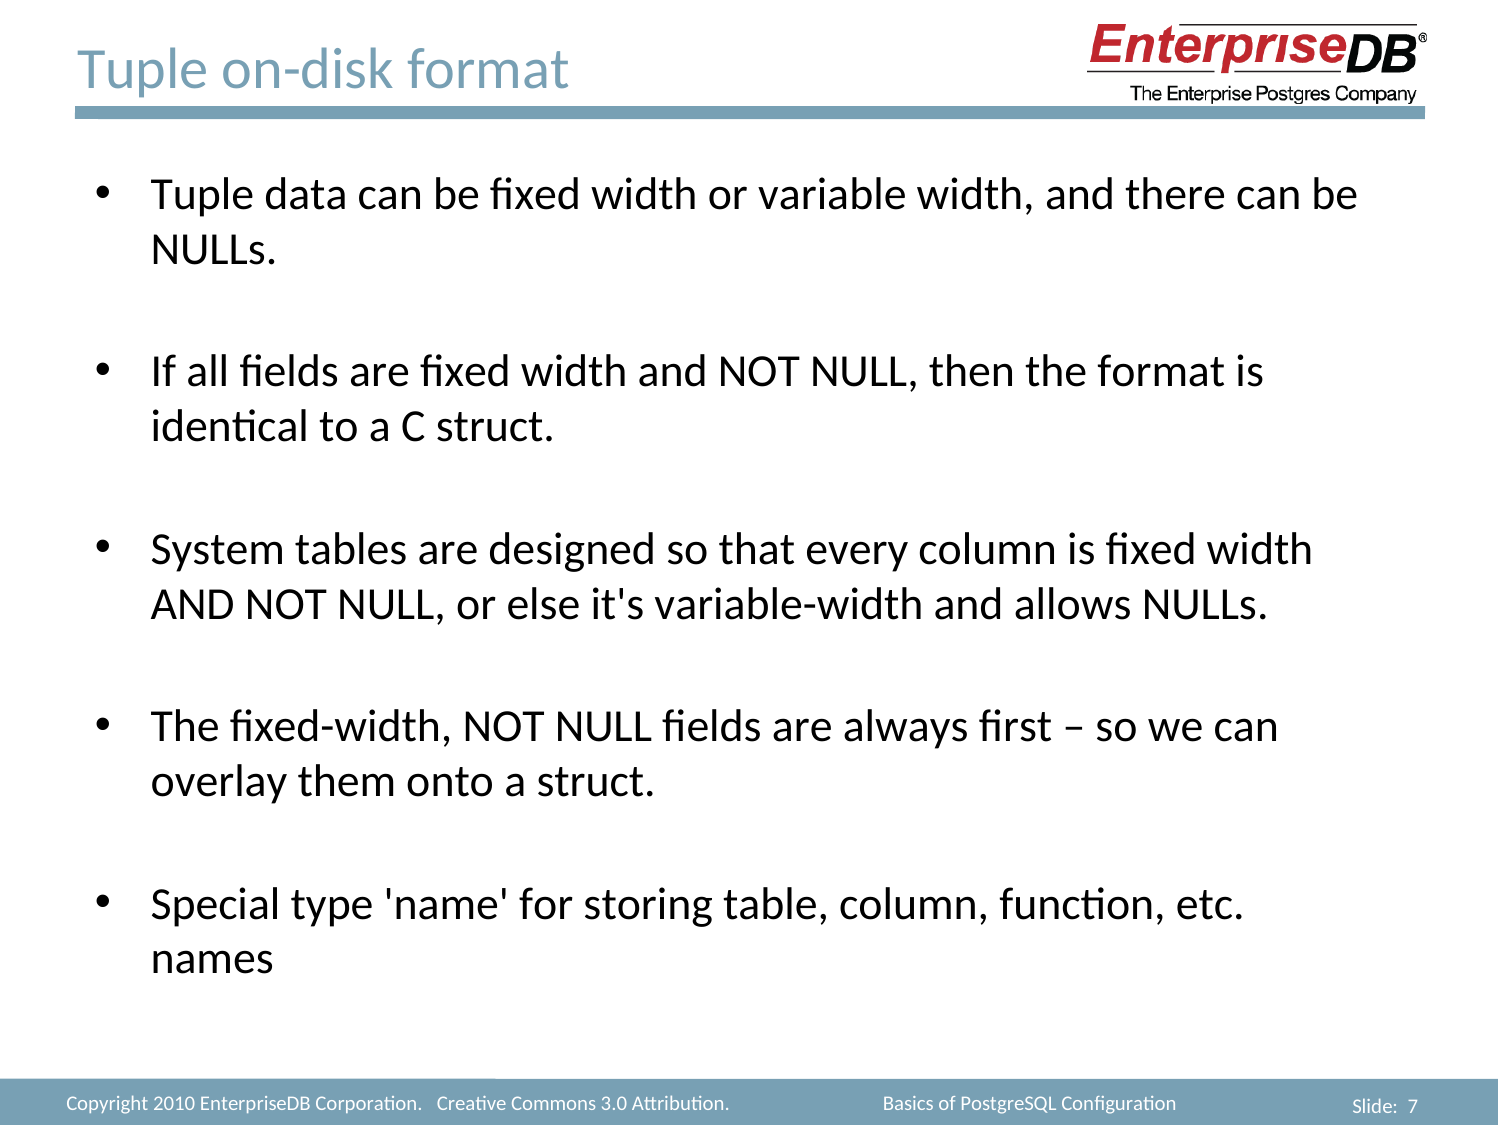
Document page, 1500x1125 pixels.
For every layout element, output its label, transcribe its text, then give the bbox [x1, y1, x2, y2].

title Tuple on-disk format [62, 4, 1088, 126]
picture [1088, 24, 1427, 104]
list Tuple data can be fixed width or variable width, and there can be NULLs. If all fields are fixed width and NOT NULL, then the format is identical to a C struct. System tables are designed so that every column is fixed width AND NOT NULL, or else it's variable-width and allows NULLs. The fixed-width, NOT NULL fields are always first – so we can overlay them onto a struct. Special type 'name' for storing table, column, function, etc. names [79, 155, 1384, 1051]
